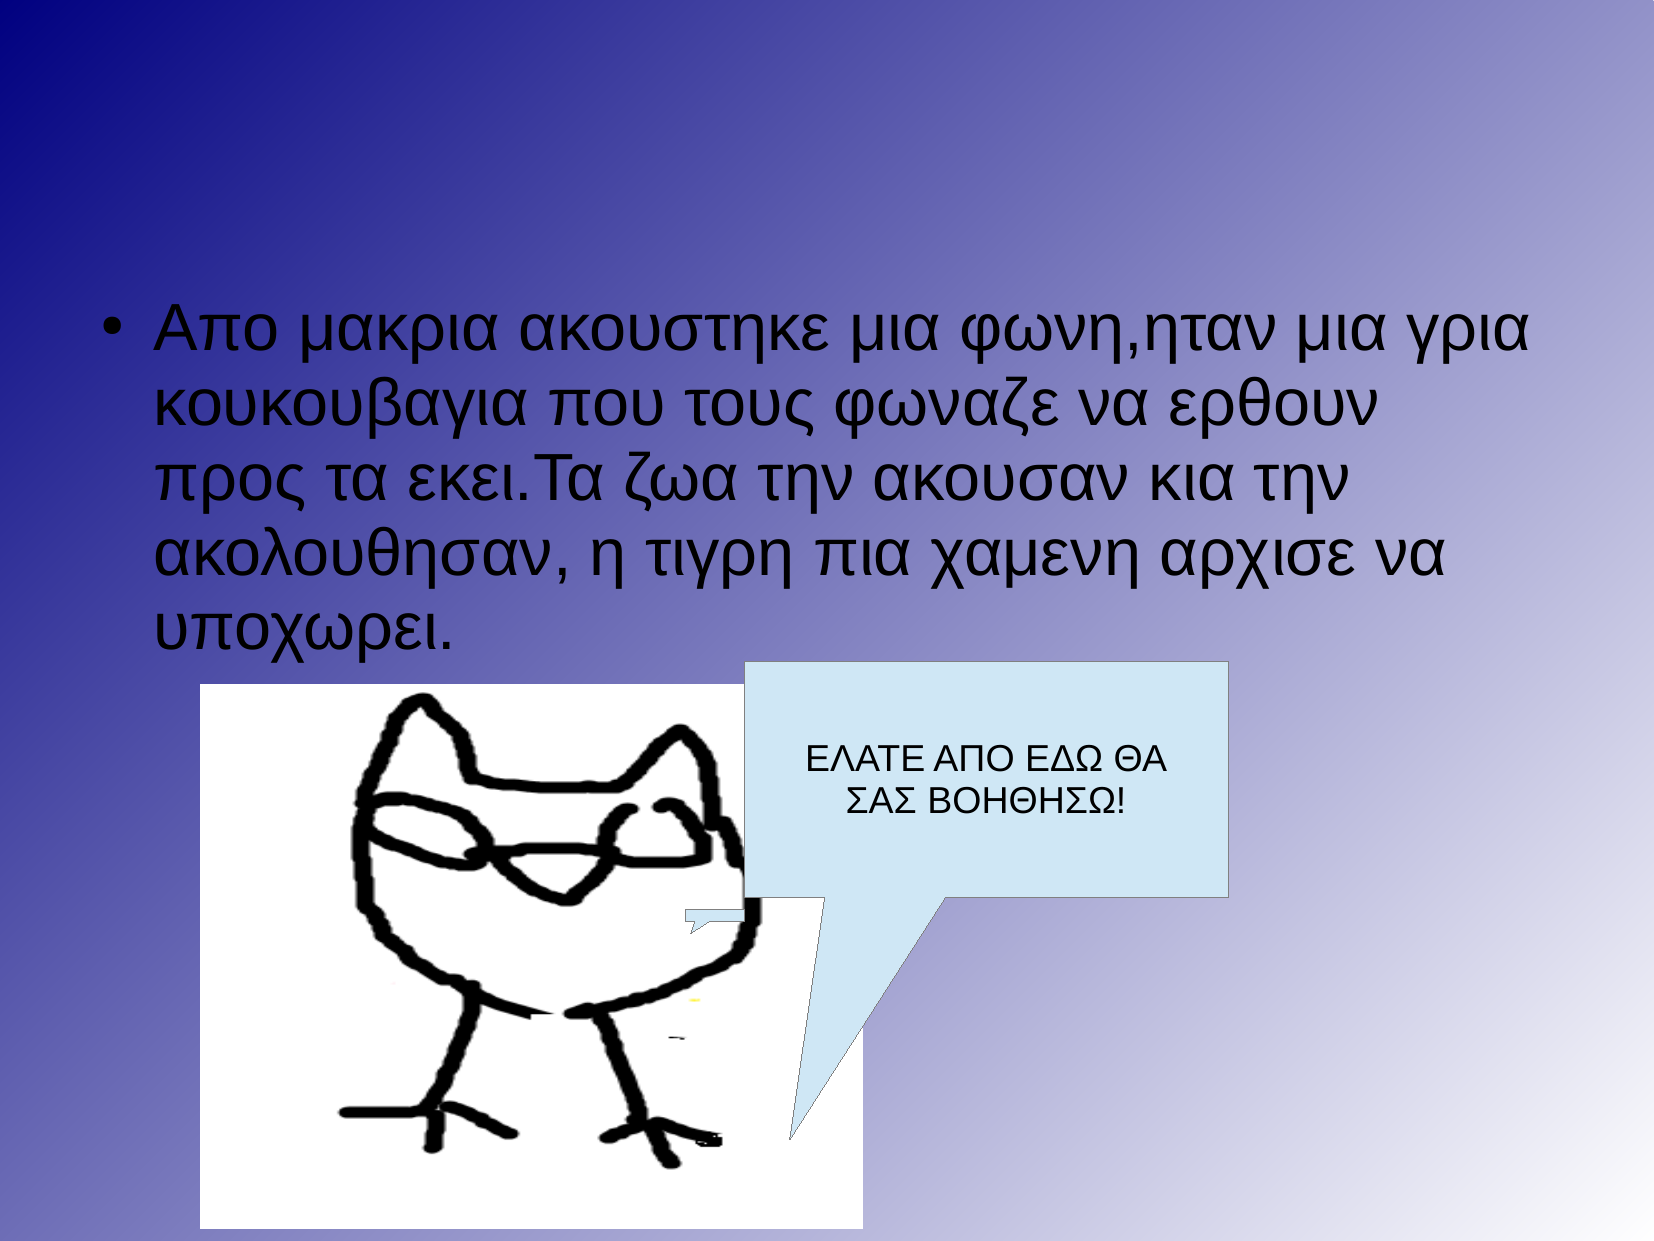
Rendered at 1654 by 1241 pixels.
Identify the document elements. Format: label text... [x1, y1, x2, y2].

picture [200, 684, 863, 1229]
list Απο μακρια ακουστηκε μια φωνη,ηταν μια γρια κουκουβαγια που τους φωναζε να ερθουν προς τα εκει.Τα ζωα την ακουσαν κια την ακολουθησαν, η τιγρη πια χαμενη αρχισε να υποχωρει. [82, 290, 1538, 1010]
text_box [685, 909, 745, 934]
text_box ΕΛΑΤΕ ΑΠΟ ΕΔΩ ΘΑ ΣΑΣ ΒΟΗΘΗΣΩ! [744, 661, 1229, 1140]
